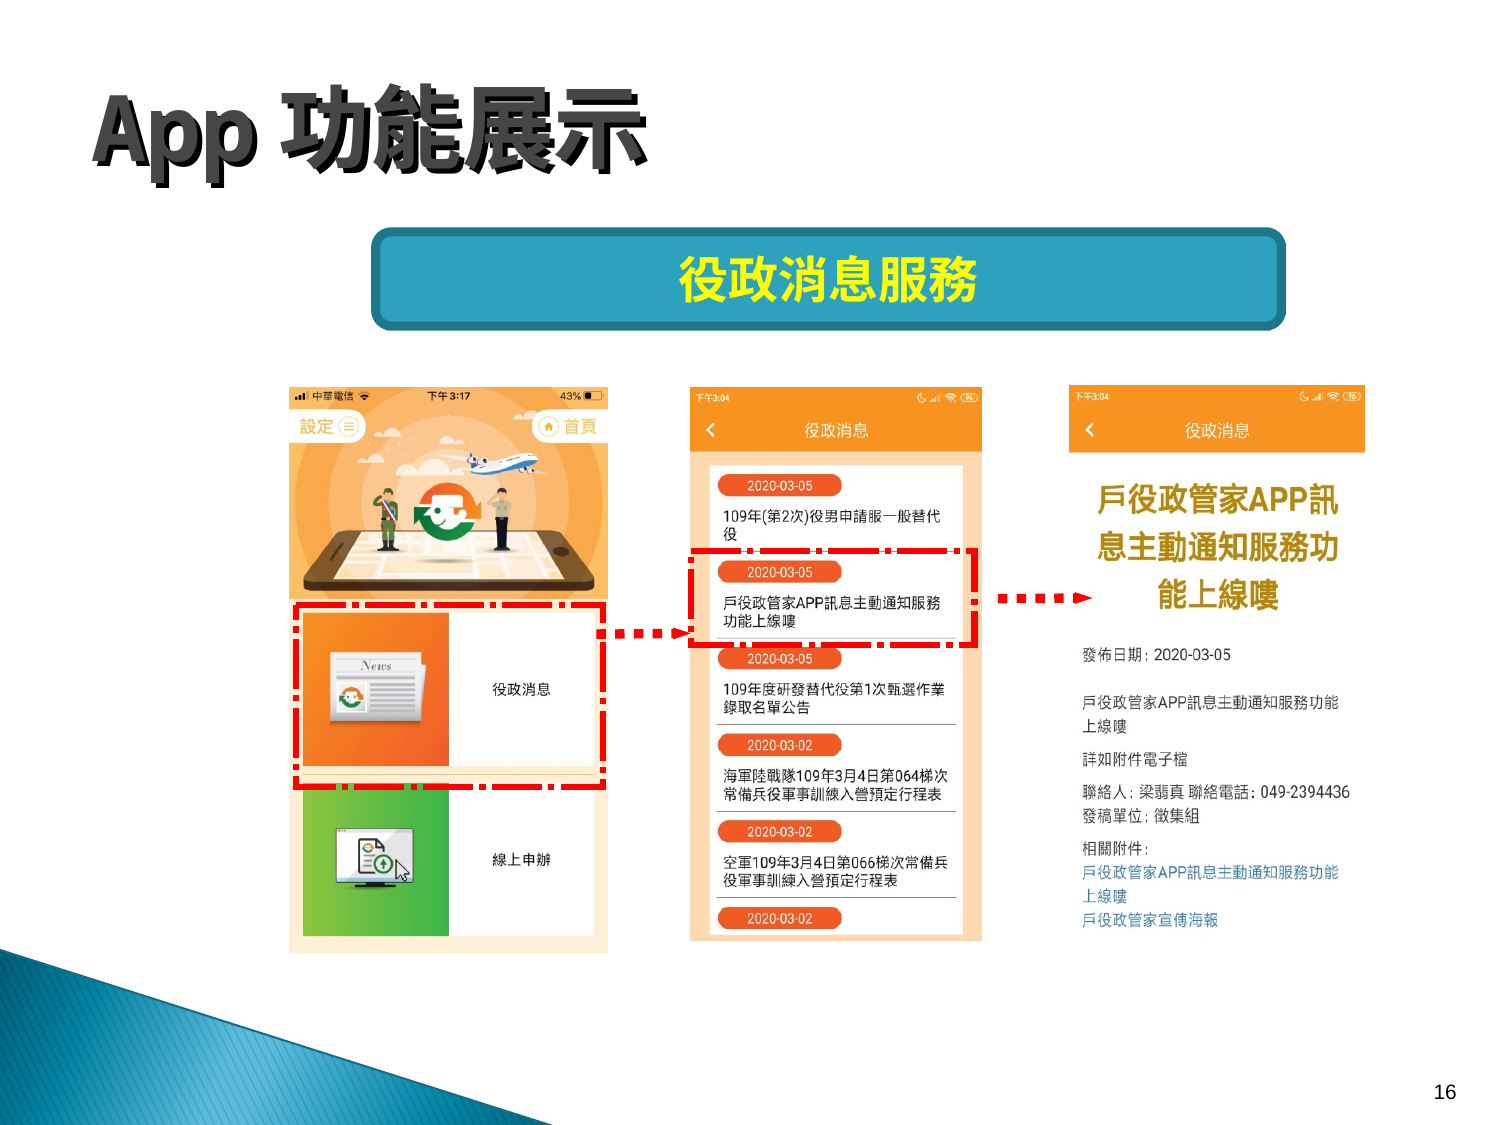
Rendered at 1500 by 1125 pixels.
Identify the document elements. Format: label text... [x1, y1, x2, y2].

picture [1069, 385, 1365, 965]
picture [690, 387, 982, 941]
text_box 役政消息服務 [375, 231, 1282, 327]
title App功能展示 [76, 31, 1427, 219]
text_box [1418, 1051, 1479, 1112]
picture [289, 387, 608, 953]
